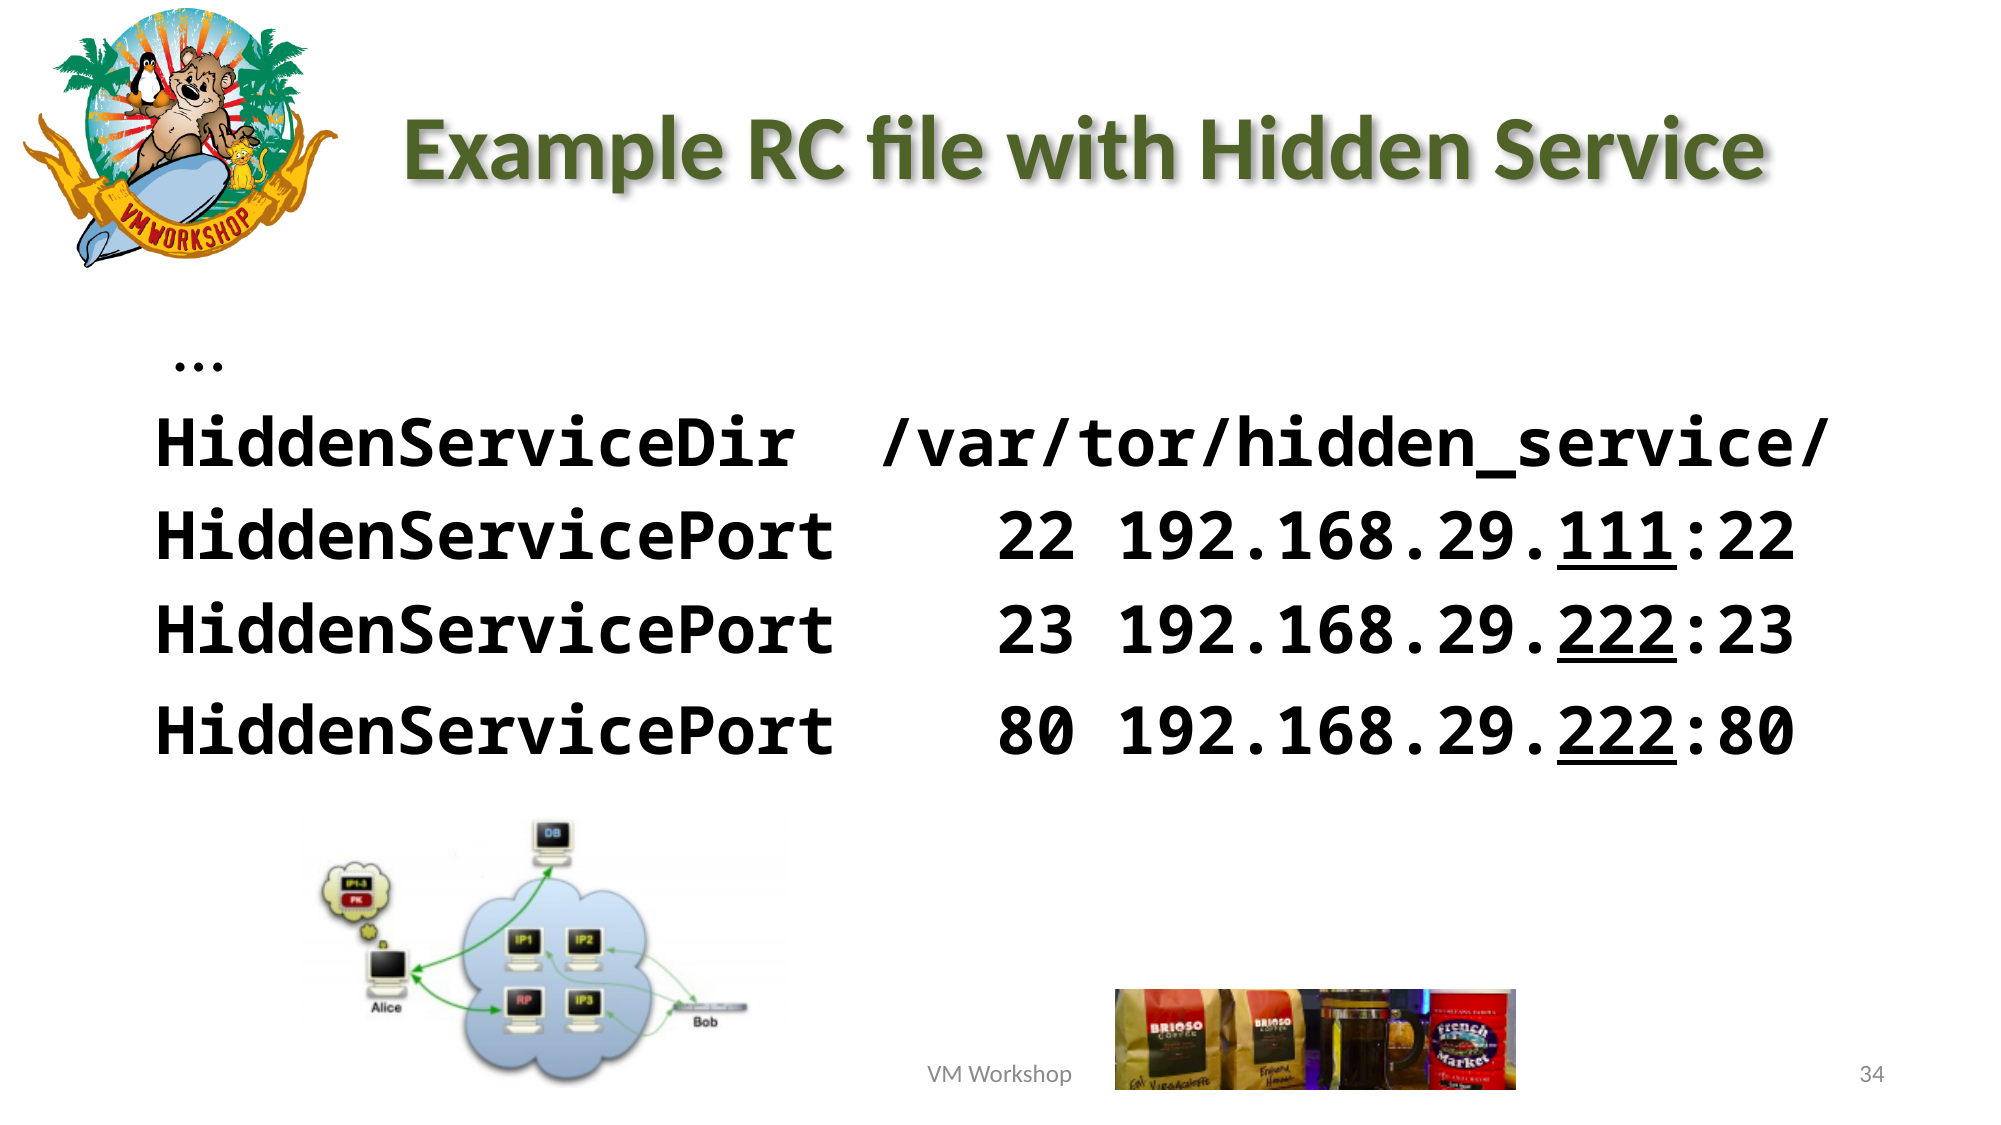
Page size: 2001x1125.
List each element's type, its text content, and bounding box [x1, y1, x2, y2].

picture [23, 8, 338, 269]
picture [1115, 1041, 1516, 1090]
list … HiddenServiceDir /var/tor/hidden_service/ HiddenServicePort 22 192.168.29.111:22 HiddenServicePort 23 192.168.29.222:23 HiddenServicePort 80 192.168.29.222:80 [156, 251, 1988, 1041]
title Example RC file with Hidden Service [387, 49, 1917, 237]
picture [300, 1041, 788, 1088]
